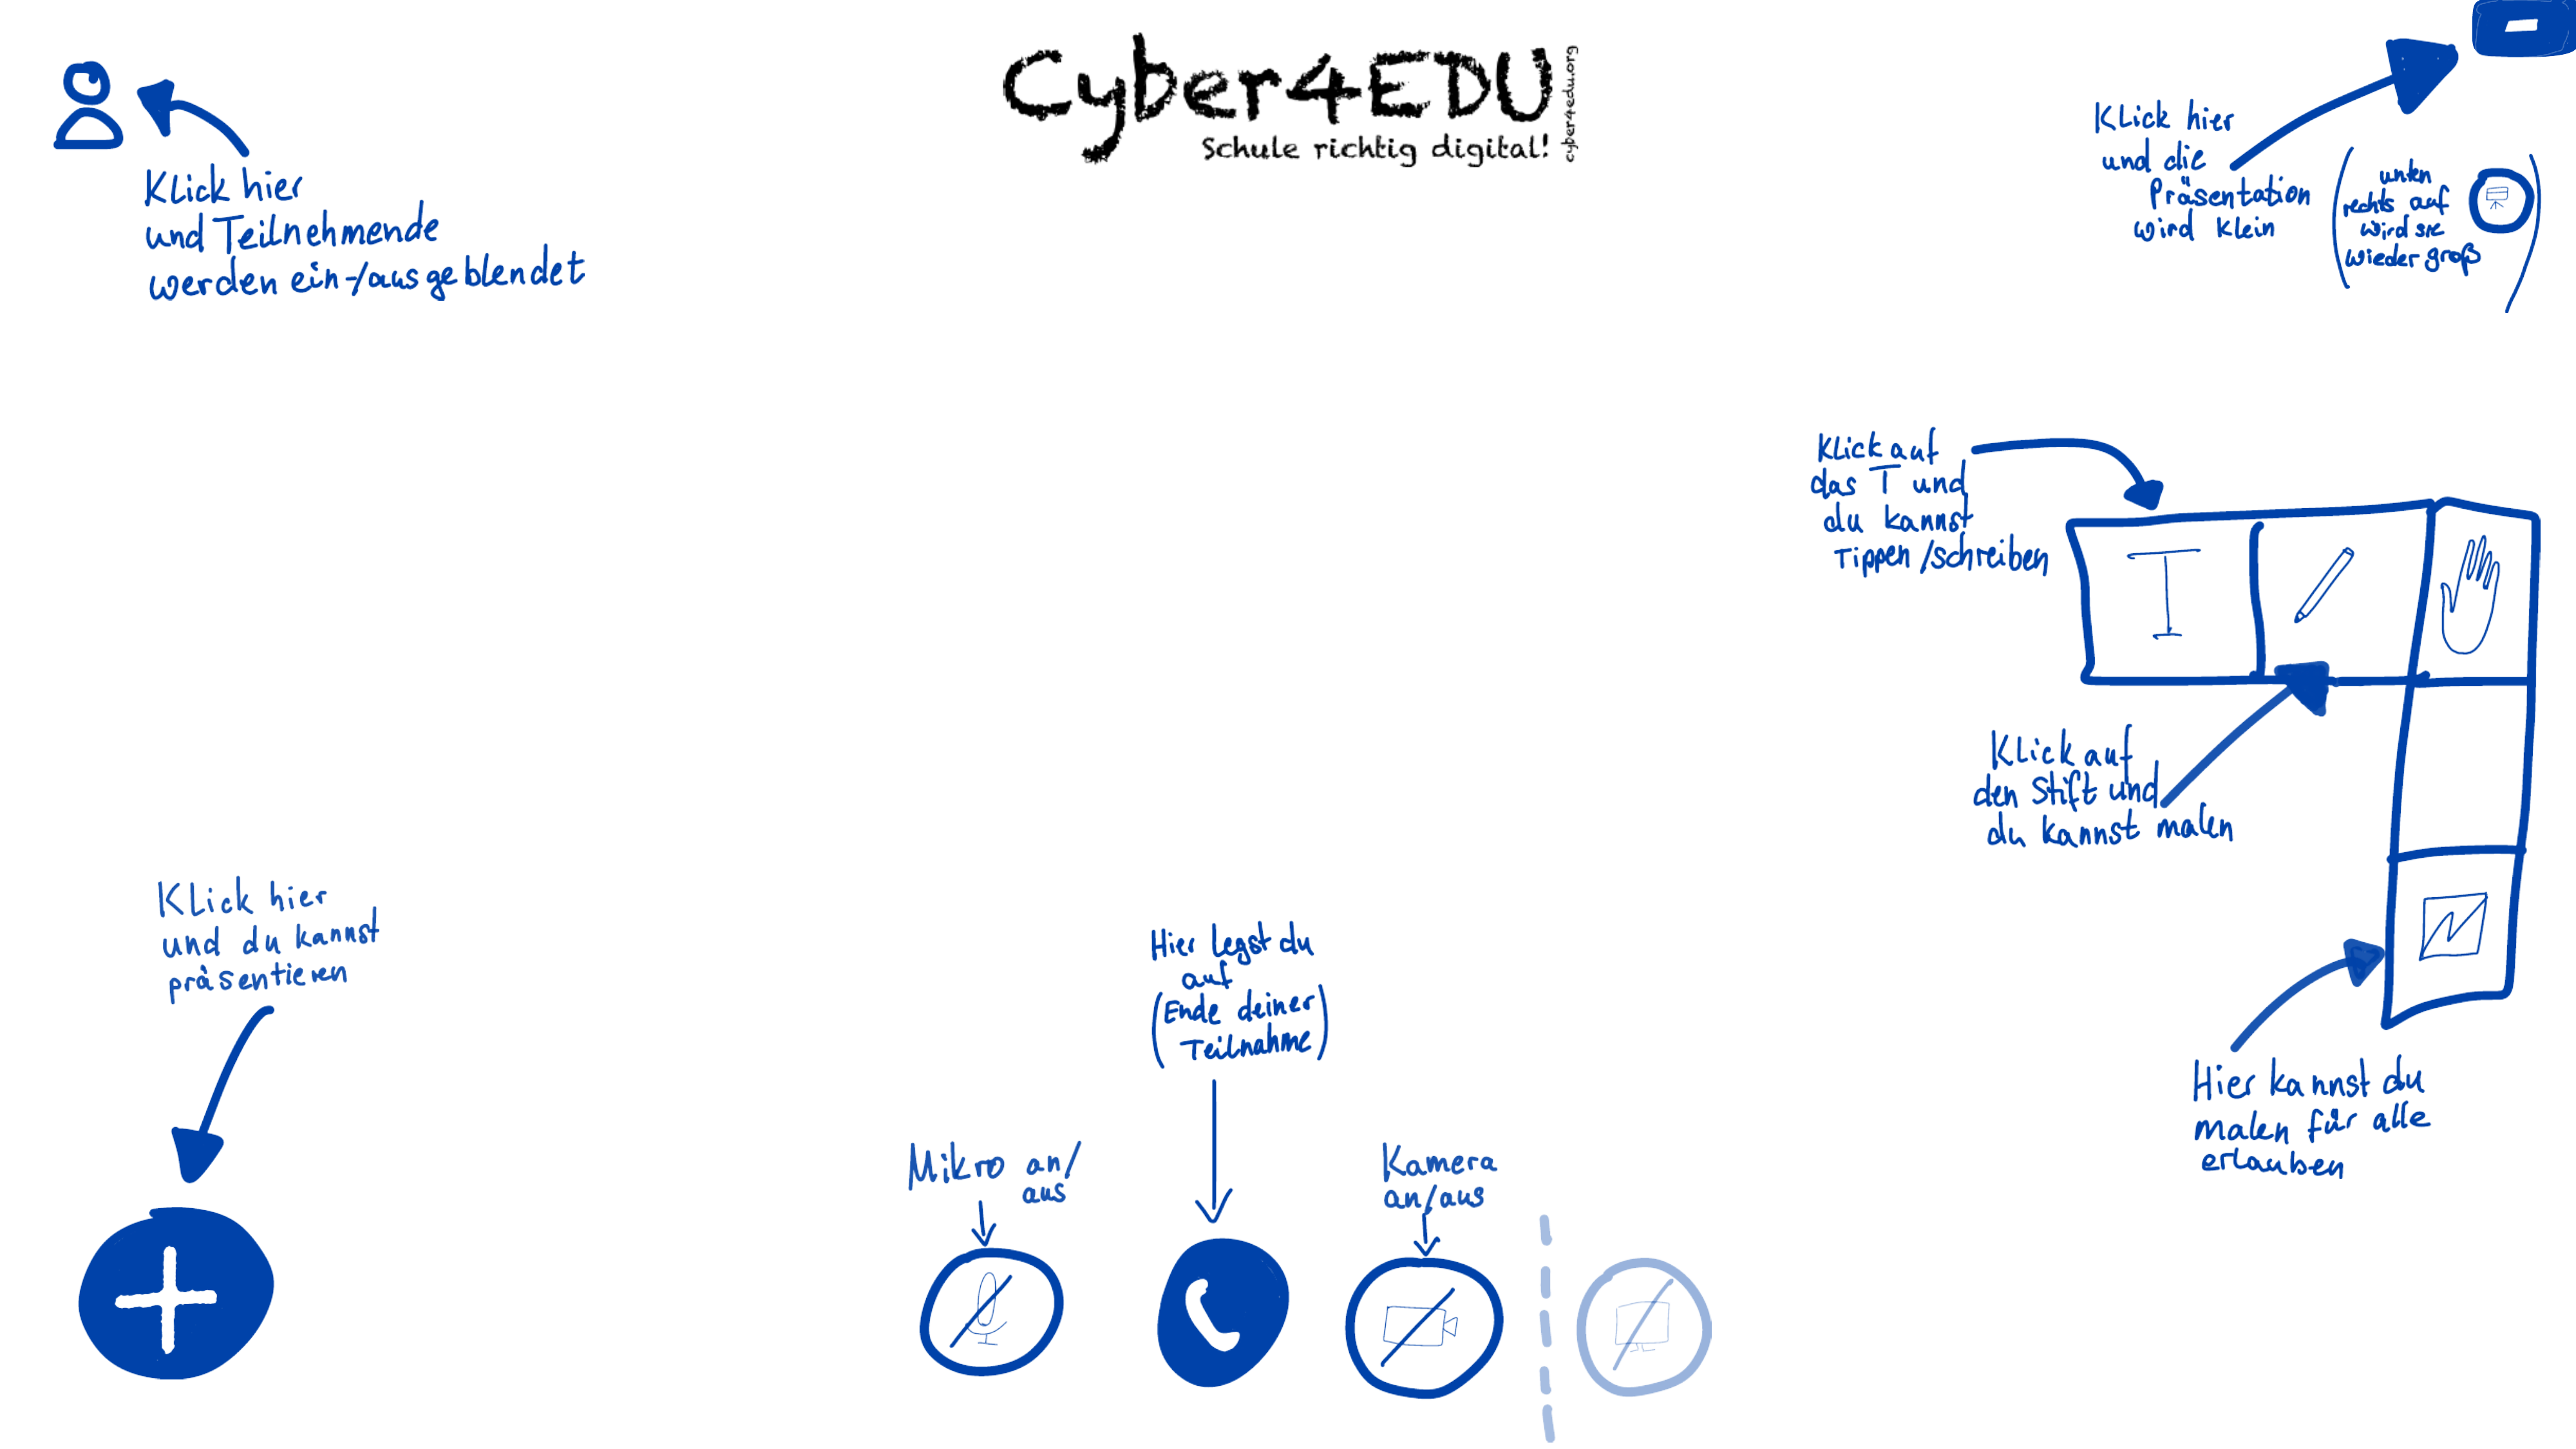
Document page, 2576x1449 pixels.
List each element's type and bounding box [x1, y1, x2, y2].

picture [985, 23, 1600, 178]
picture [53, 61, 585, 301]
picture [908, 920, 1712, 1443]
picture [1810, 426, 2541, 1179]
picture [78, 875, 379, 1379]
picture [2095, 0, 2569, 313]
